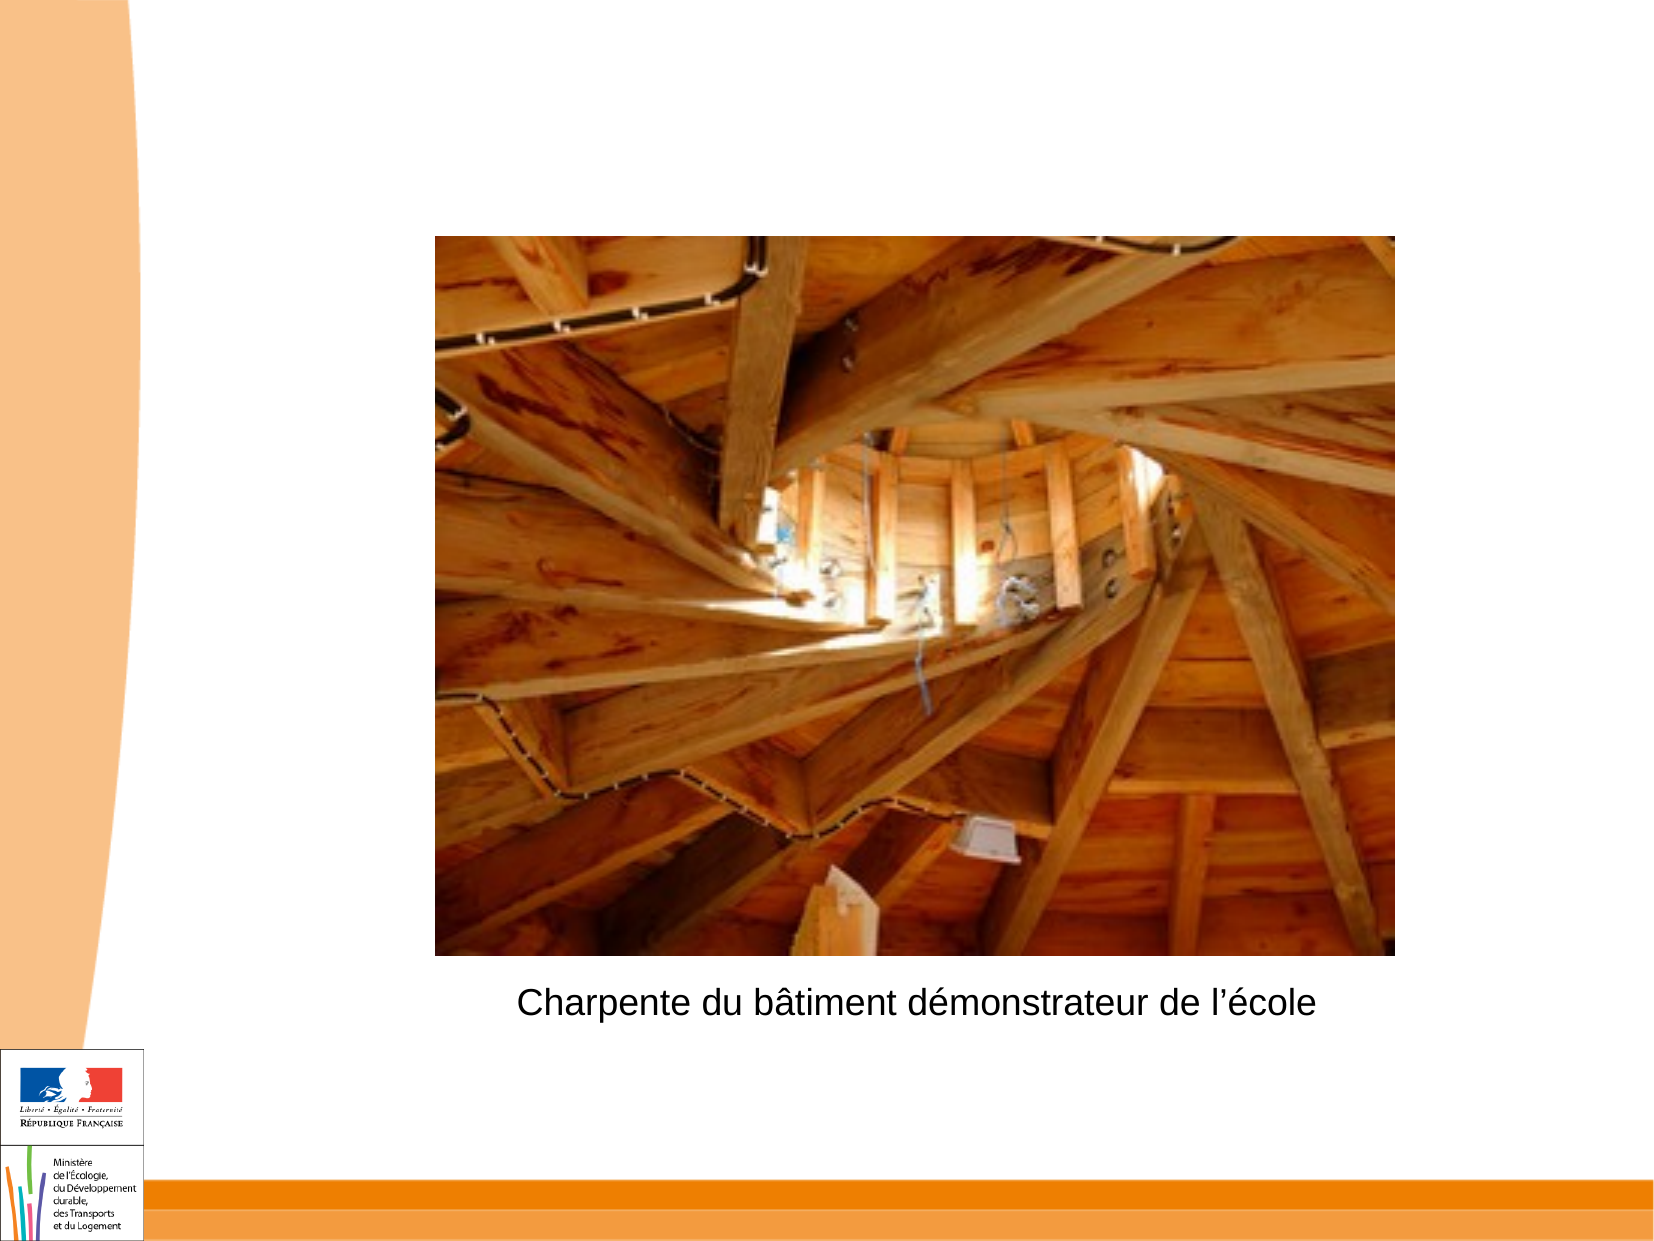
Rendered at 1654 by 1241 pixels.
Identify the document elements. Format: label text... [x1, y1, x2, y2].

picture [0, 0, 1654, 1241]
text_box Charpente du bâtiment démonstrateur de l’école [501, 974, 1388, 1103]
